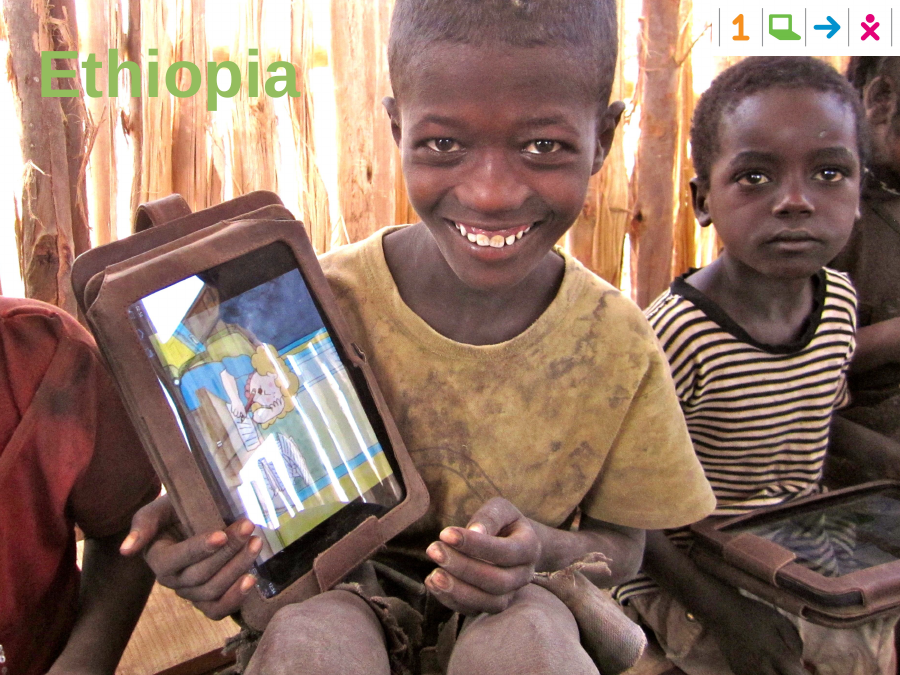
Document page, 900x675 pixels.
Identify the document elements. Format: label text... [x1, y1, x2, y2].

title Ethiopia [37, 37, 856, 225]
picture [0, 0, 900, 675]
